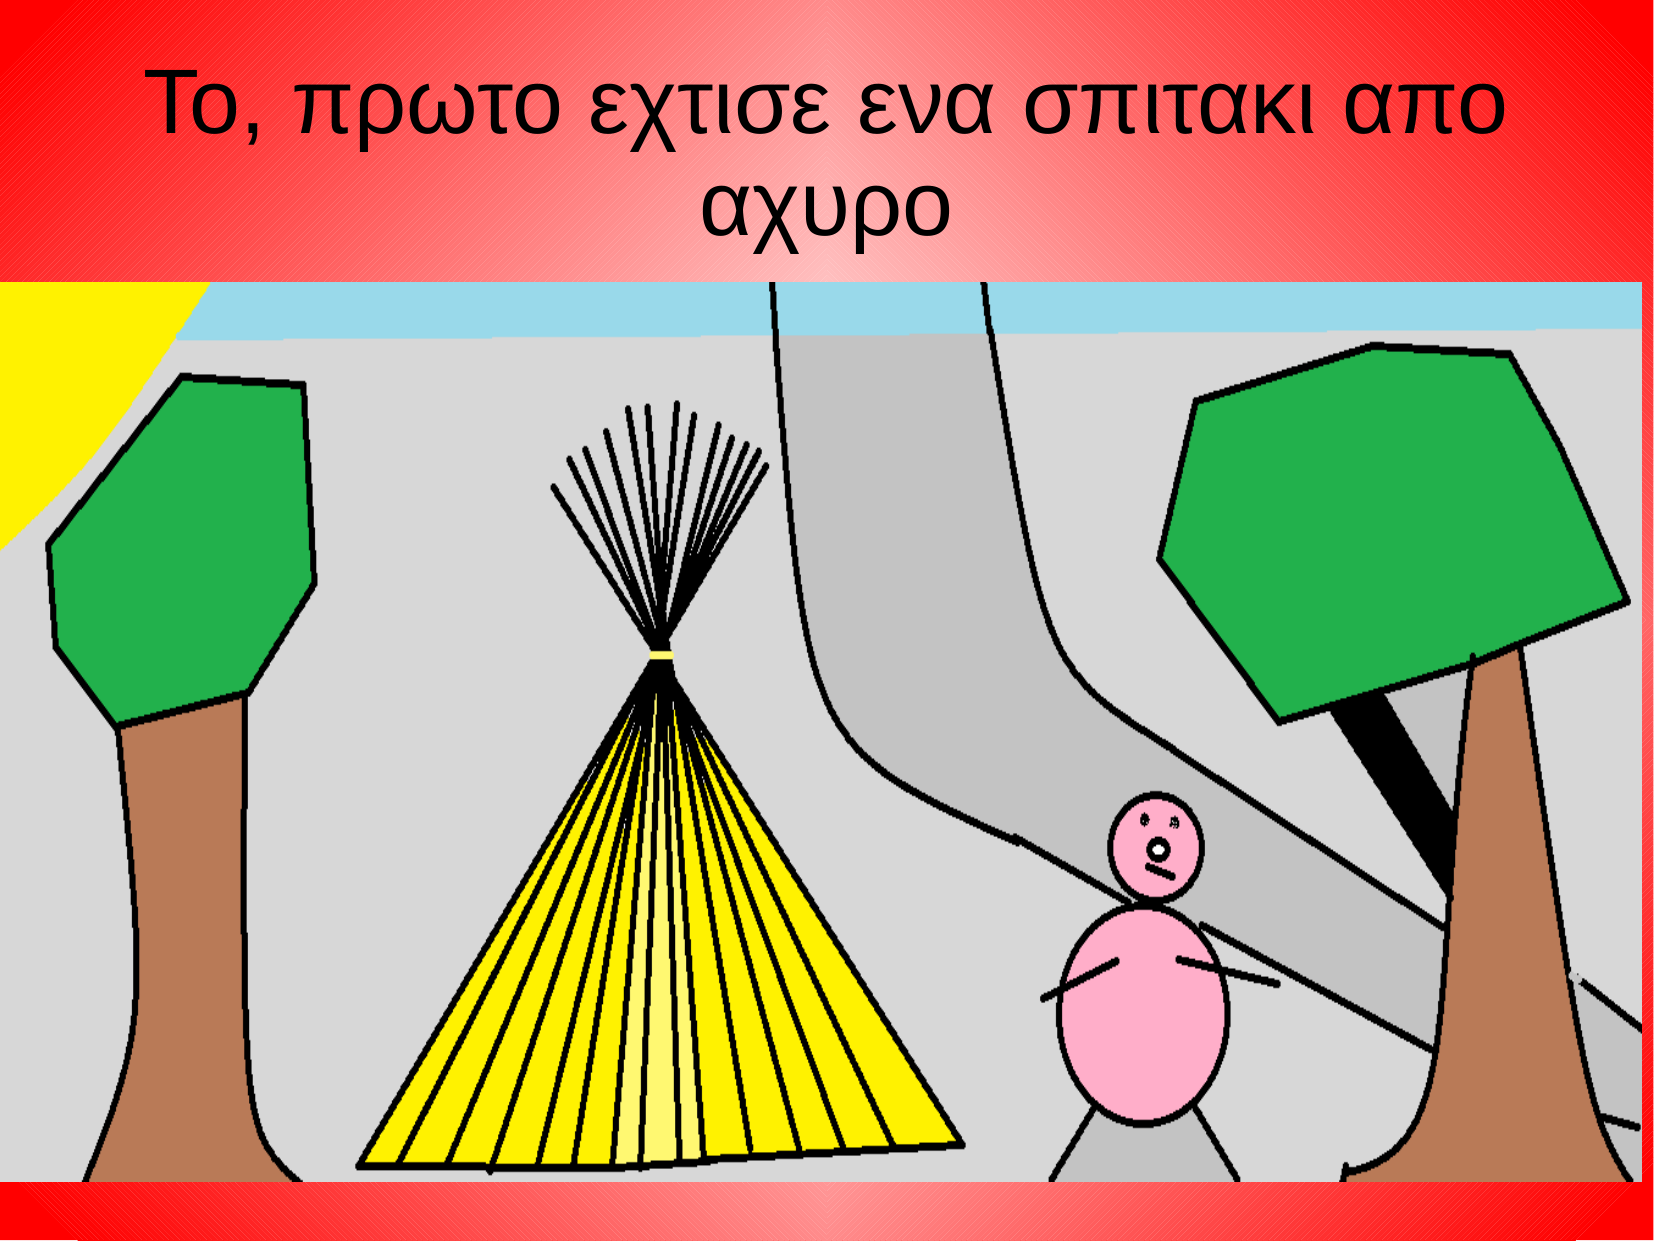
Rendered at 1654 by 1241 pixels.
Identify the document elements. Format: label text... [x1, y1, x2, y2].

title Το, πρωτο εχτισε ενα σπιτακι απο αχυρο [82, 49, 1571, 257]
picture [0, 282, 1642, 1182]
